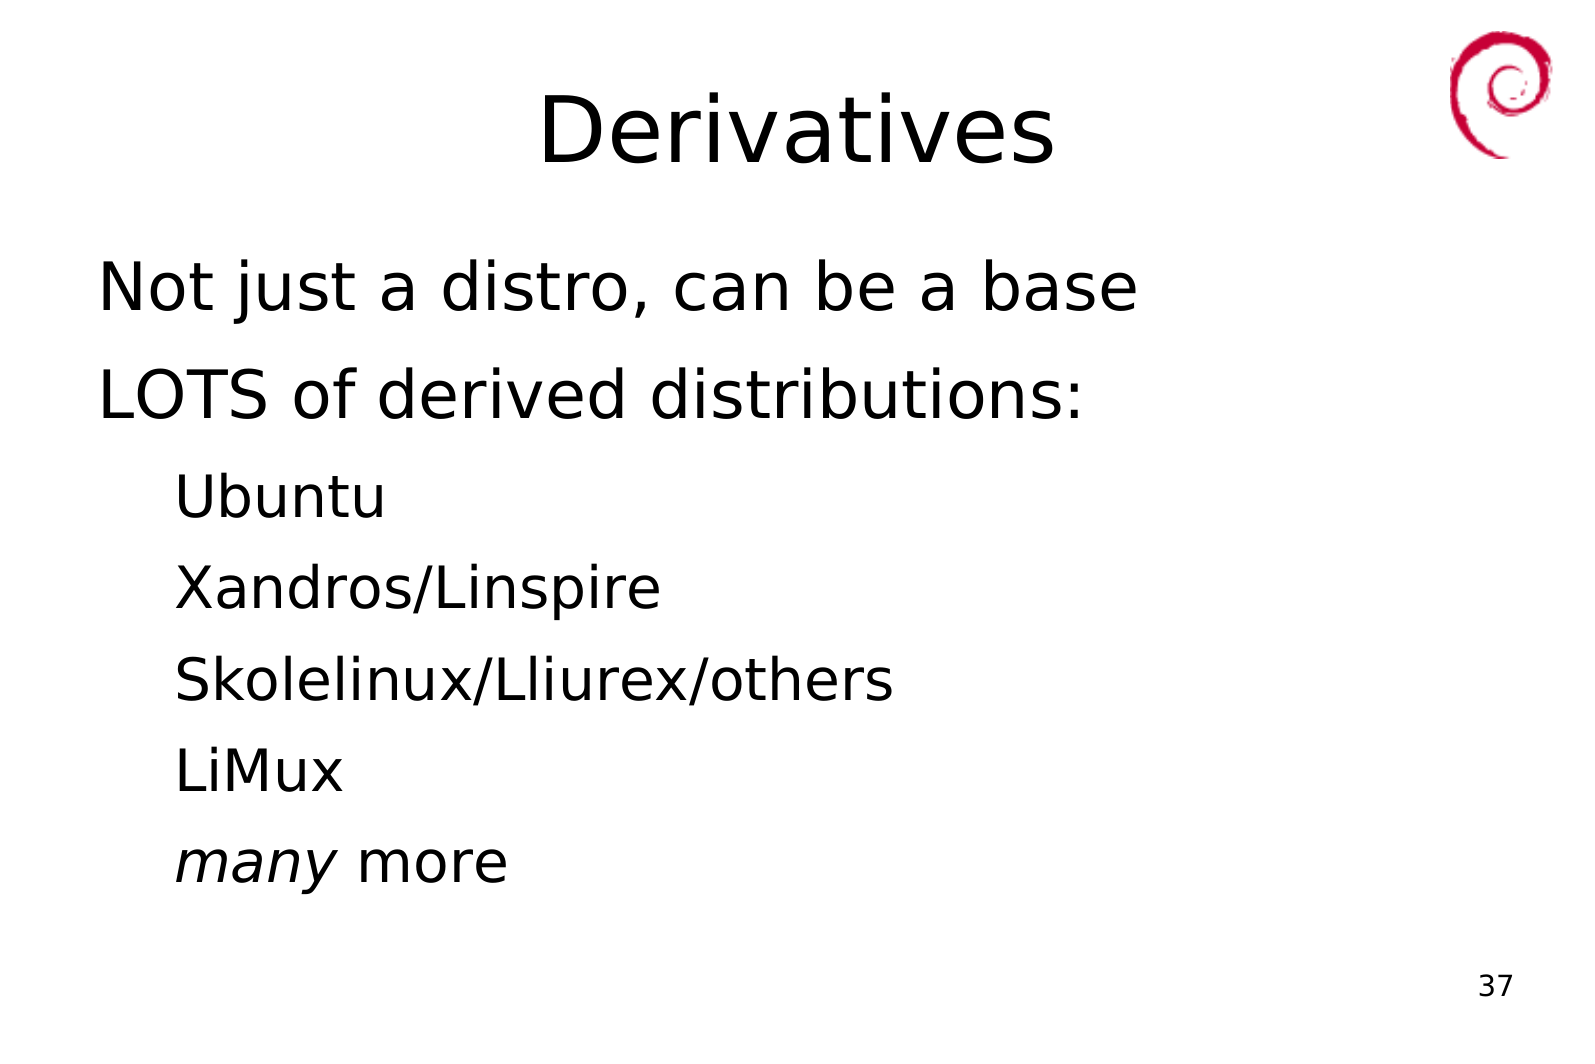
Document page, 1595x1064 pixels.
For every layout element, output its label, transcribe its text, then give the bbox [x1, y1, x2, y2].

title Derivatives [79, 49, 1515, 213]
list Not just a distro, can be a base LOTS of derived distributions: Ubuntu Xandros/Linspire Skolelinux/Lliurex/others LiMux many more [79, 248, 1515, 988]
picture [1450, 31, 1555, 159]
